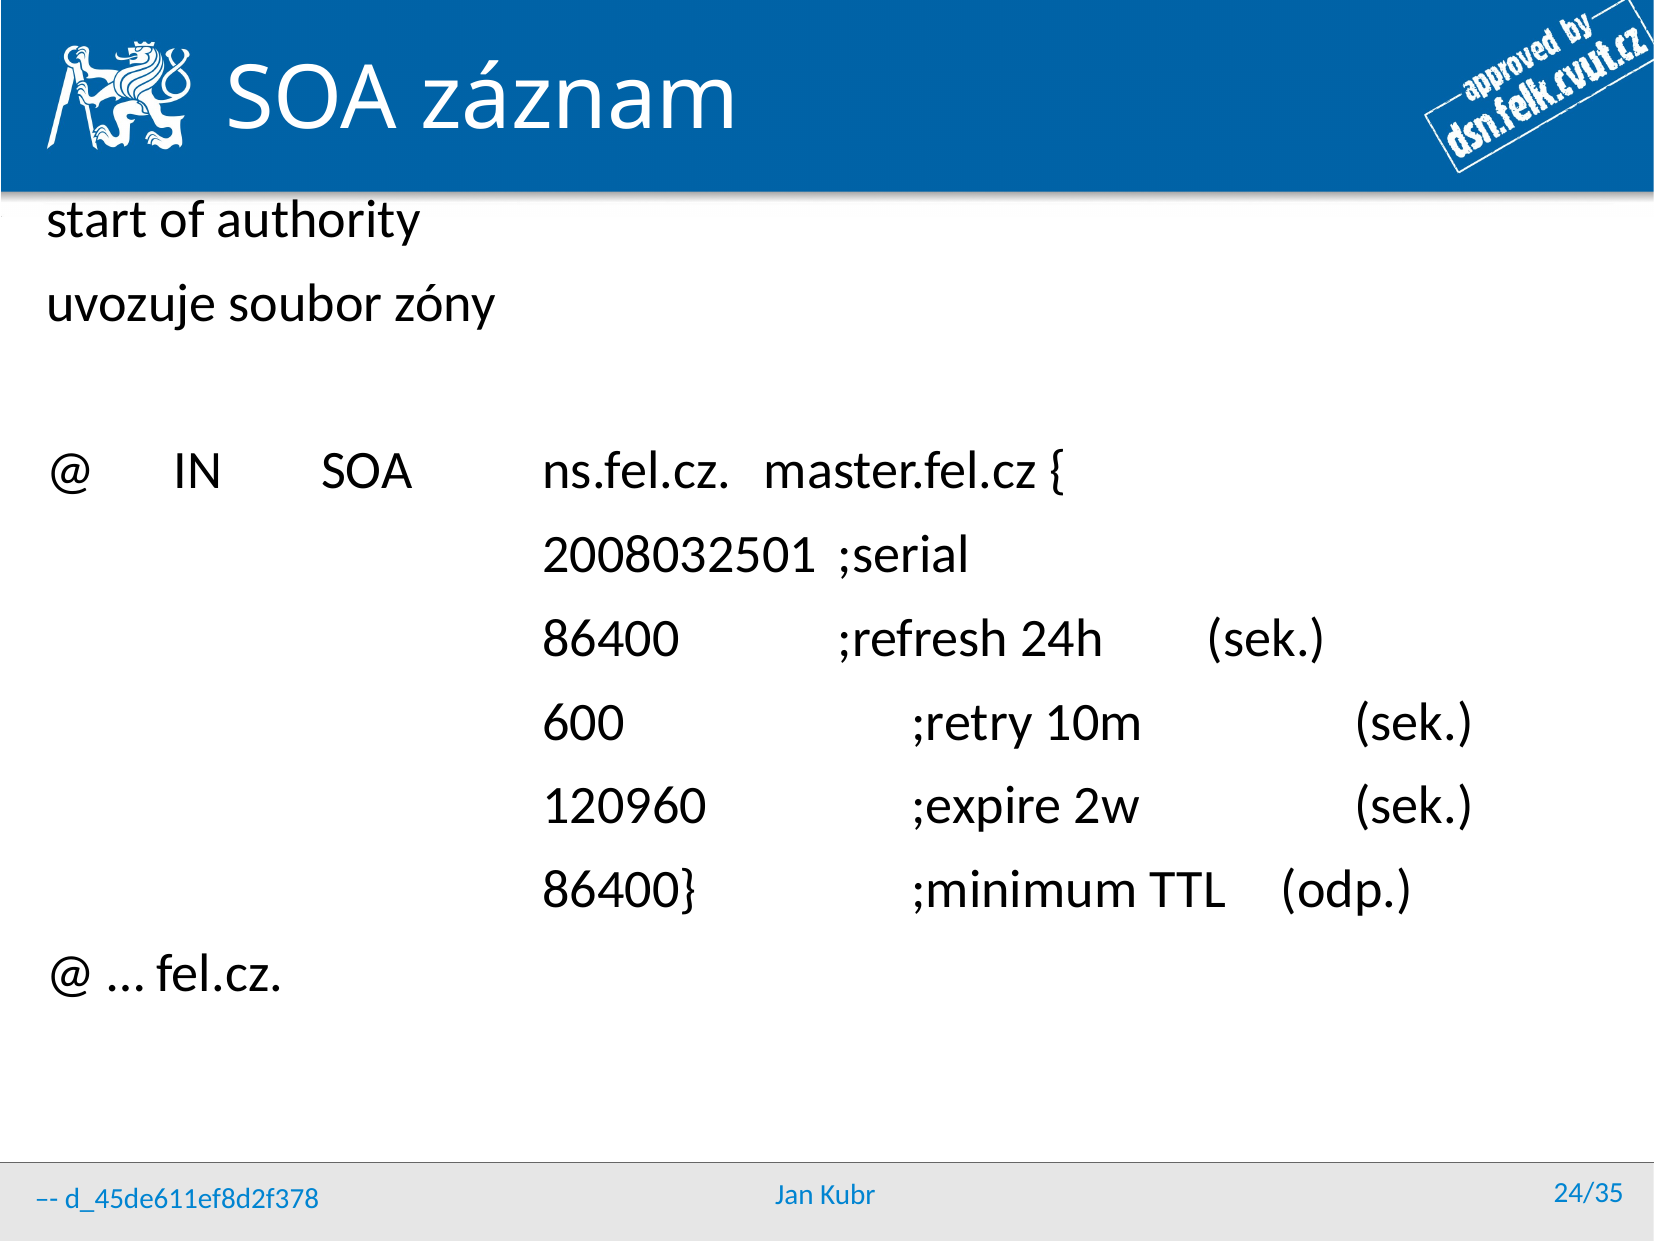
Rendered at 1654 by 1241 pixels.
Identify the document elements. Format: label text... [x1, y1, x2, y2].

list start of authority uvozuje soubor zóny @ IN SOA ns.fel.cz. master.fel.cz { 2008032501 ;serial 86400 ;refresh 24h (sek.) 600 ;retry 10m (sek.) 120960 ;expire 2w (sek.) 86400} ;minimum TTL (odp.) @ … fel.cz. [28, 196, 1532, 1093]
title SOA záznam [225, 0, 1426, 188]
picture [1, 0, 1654, 217]
